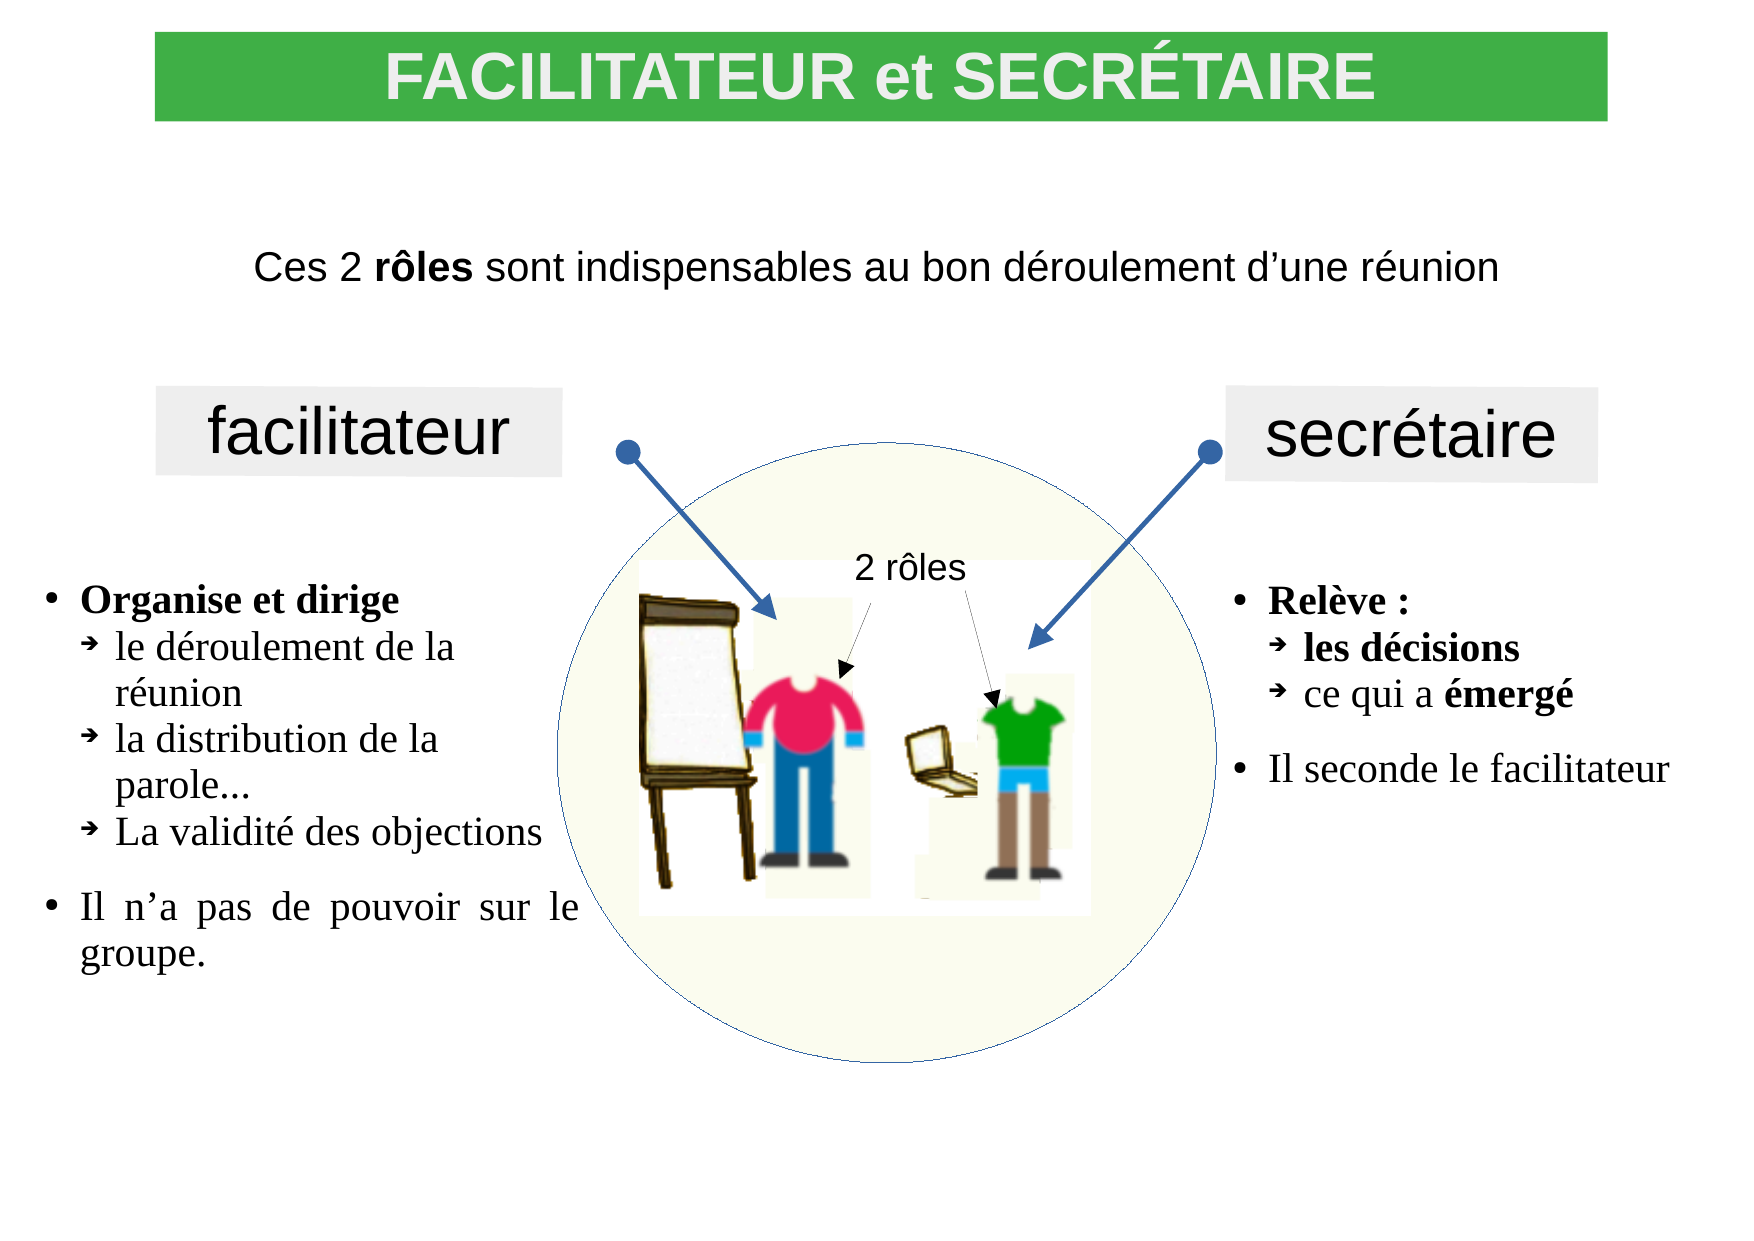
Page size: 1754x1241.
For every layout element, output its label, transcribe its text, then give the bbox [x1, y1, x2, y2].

text_box secrétaire [1225, 385, 1599, 484]
picture [639, 560, 1091, 916]
text_box [683, 442, 1126, 576]
text_box 2 rôles [839, 531, 997, 604]
text_box Organise et dirige le déroulement de la réunion la distribution de la parole... La validité des objections Il n’a pas de pouvoir sur le groupe. [29, 569, 595, 1113]
text_box FACILITATEUR et SECRÉTAIRE [154, 31, 1608, 122]
text_box Relève : les décisions ce qui a émergé Il seconde le facilitateur [1217, 570, 1725, 916]
text_box Ces 2 rôles sont indispensables au bon déroulement d’une réunion [92, 236, 1662, 298]
text_box [595, 513, 1217, 1063]
text_box facilitateur [155, 385, 563, 478]
